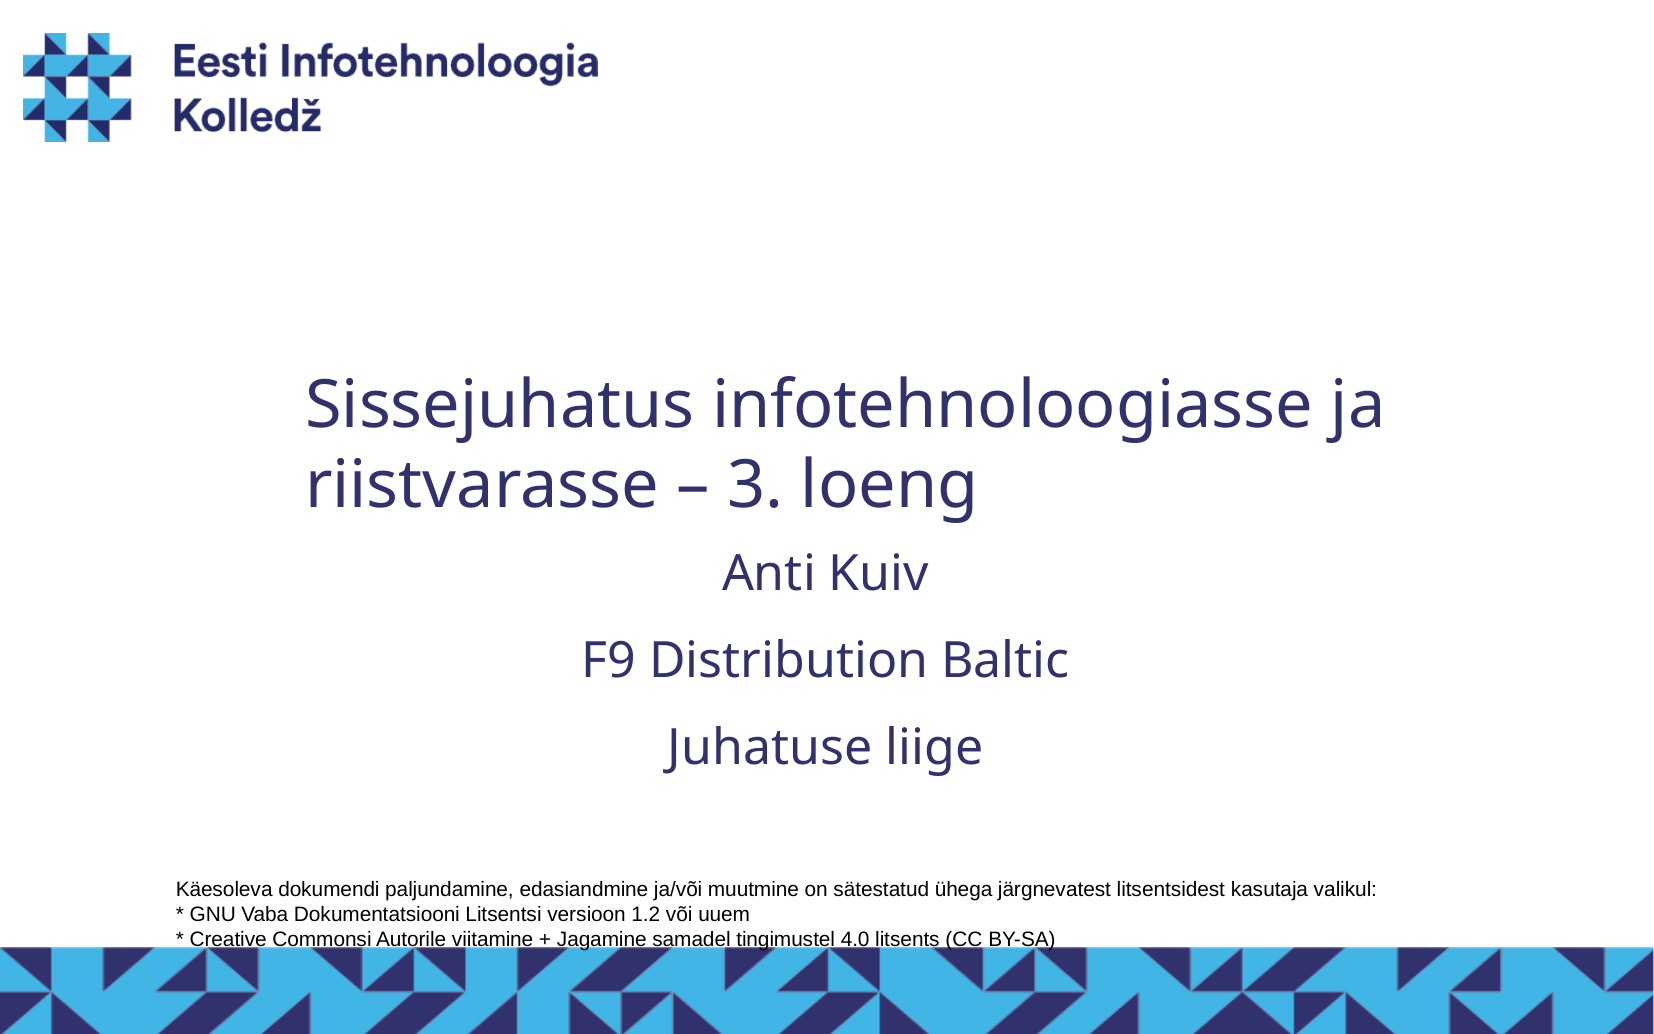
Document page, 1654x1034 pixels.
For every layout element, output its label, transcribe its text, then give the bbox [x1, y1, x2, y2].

text_box Käesoleva dokumendi paljundamine, edasiandmine ja/või muutmine on sätestatud ühega järgnevatest litsentsidest kasutaja valikul: * GNU Vaba Dokumentatsiooni Litsentsi versioon 1.2 või uuem * Creative Commonsi Autorile viitamine + Jagamine samadel tingimustel 4.0 litsents (CC BY-SA) [161, 868, 1392, 958]
picture [23, 33, 598, 142]
title Sissejuhatus infotehnoloogiasse ja riistvarasse – 3. loeng [305, 346, 1441, 535]
subtitle Anti Kuiv F9 Distribution Baltic Juhatuse liige [258, 591, 1394, 724]
